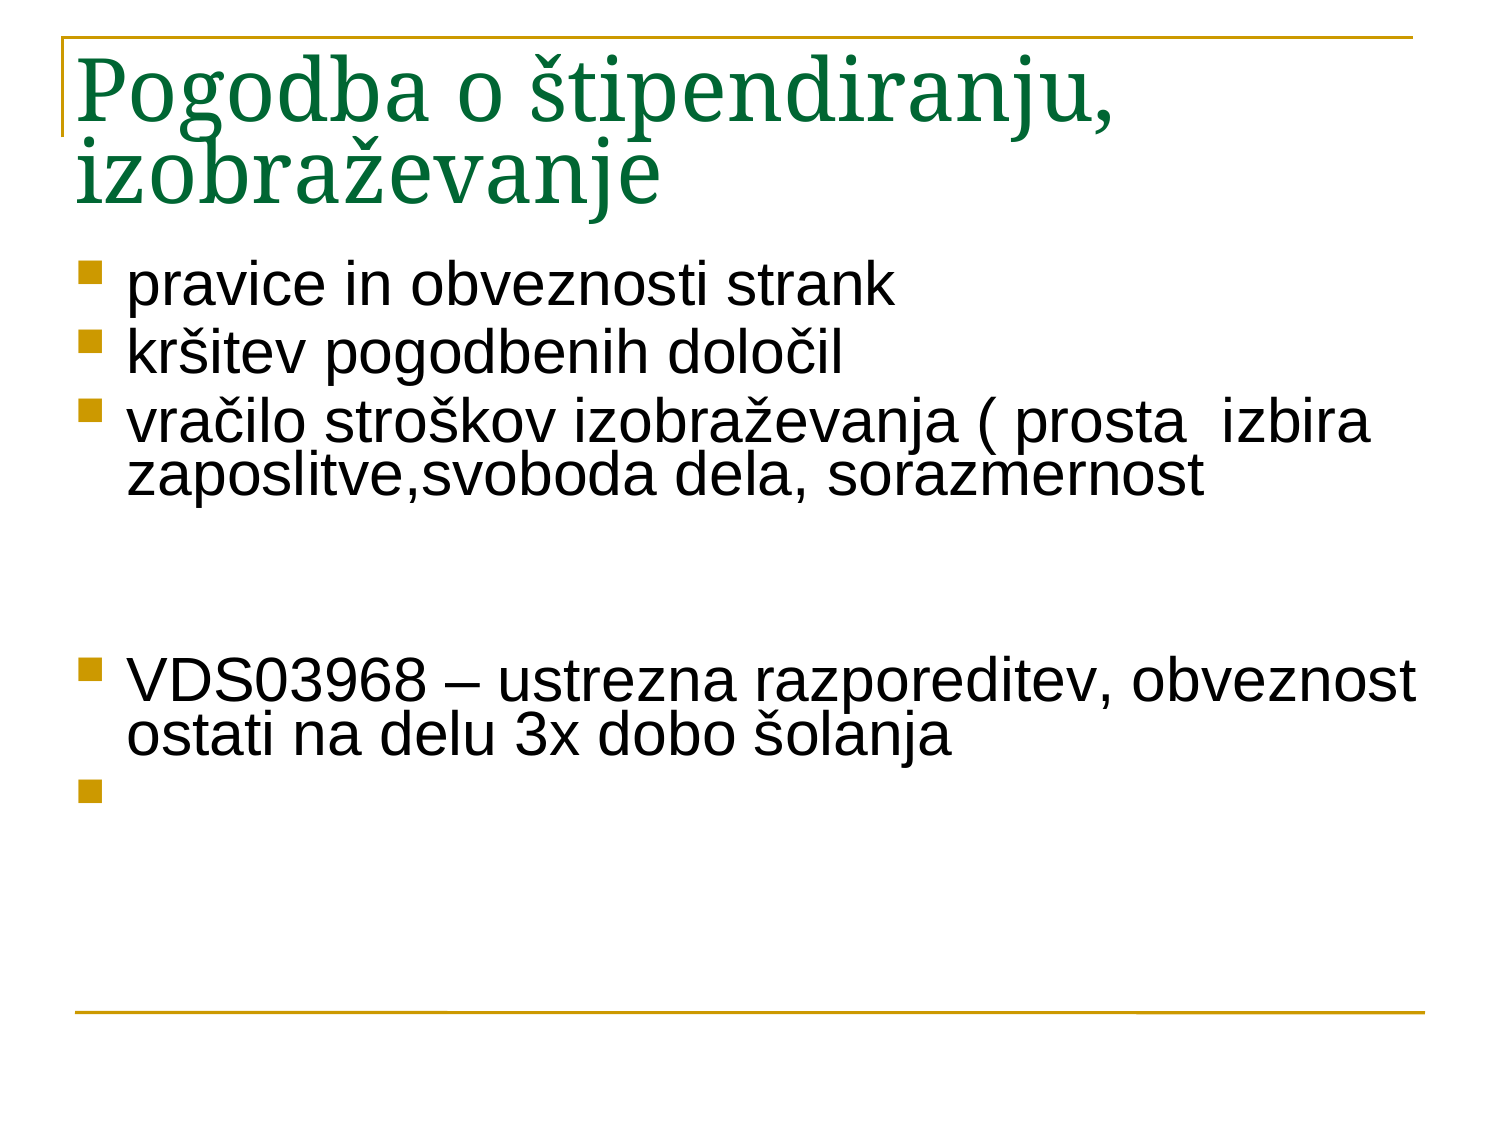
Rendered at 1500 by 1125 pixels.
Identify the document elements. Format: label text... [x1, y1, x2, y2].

title Pogodba o štipendiranju, izobraževanje [74, 52, 1423, 224]
list pravice in obveznosti strank kršitev pogodbenih določil vračilo stroškov izobraževanja ( prosta izbira zaposlitve,svoboda dela, sorazmernost VDS03968 – ustrezna razporeditev, obveznost ostati na delu 3x dobo šolanja [74, 262, 1423, 990]
